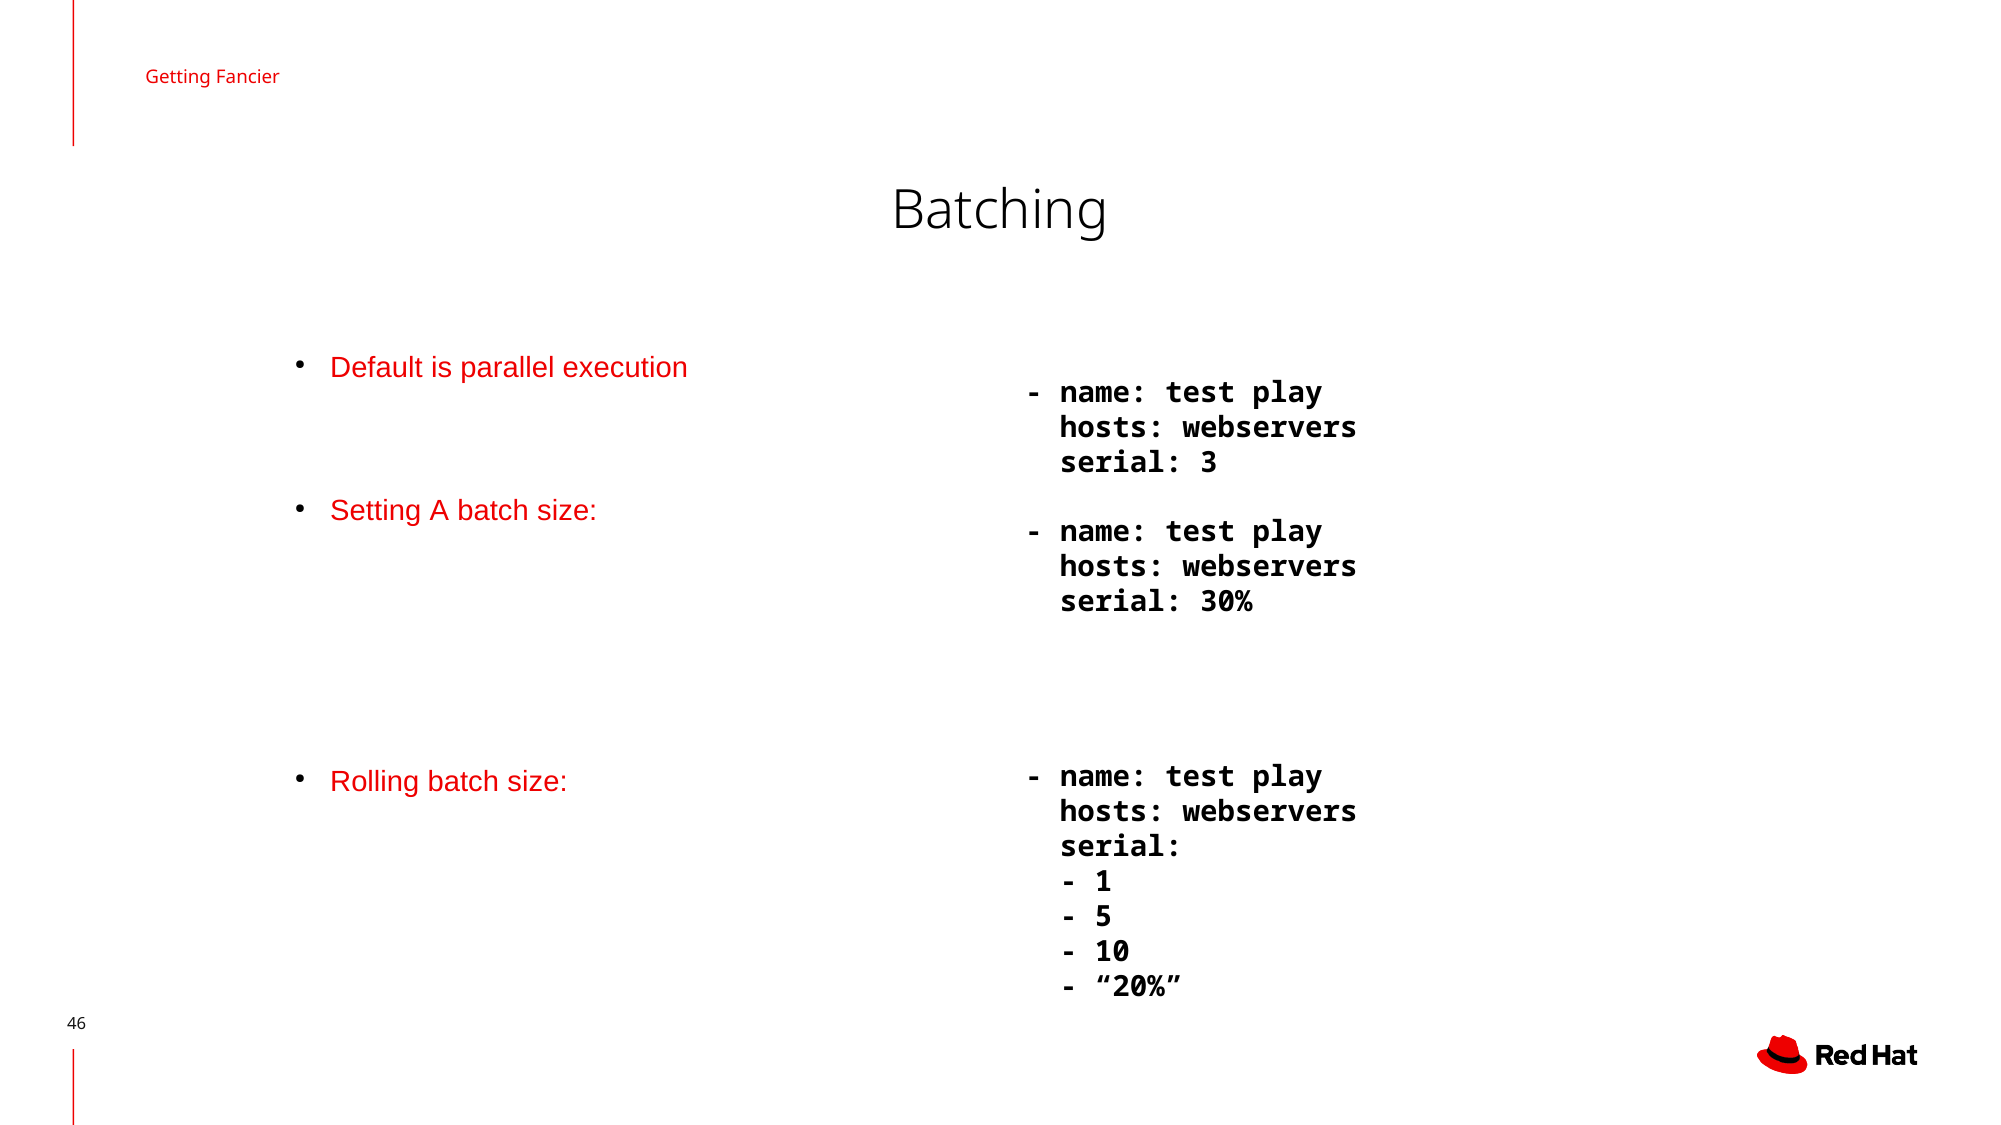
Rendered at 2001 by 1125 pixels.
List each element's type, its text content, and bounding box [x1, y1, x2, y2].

subtitle Getting Fancier [73, 9, 918, 143]
text_box Default is parallel execution Setting A batch size: Rolling batch size: [294, 329, 883, 568]
text_box - name: test play hosts: webservers serial: 3 - name: test play hosts: webservers serial: 30% - name: test play hosts: webservers serial: - 1 - 5 - 10 - “20%” [1010, 365, 1764, 1010]
picture [1757, 1035, 1918, 1074]
title Batching [287, 155, 1713, 315]
